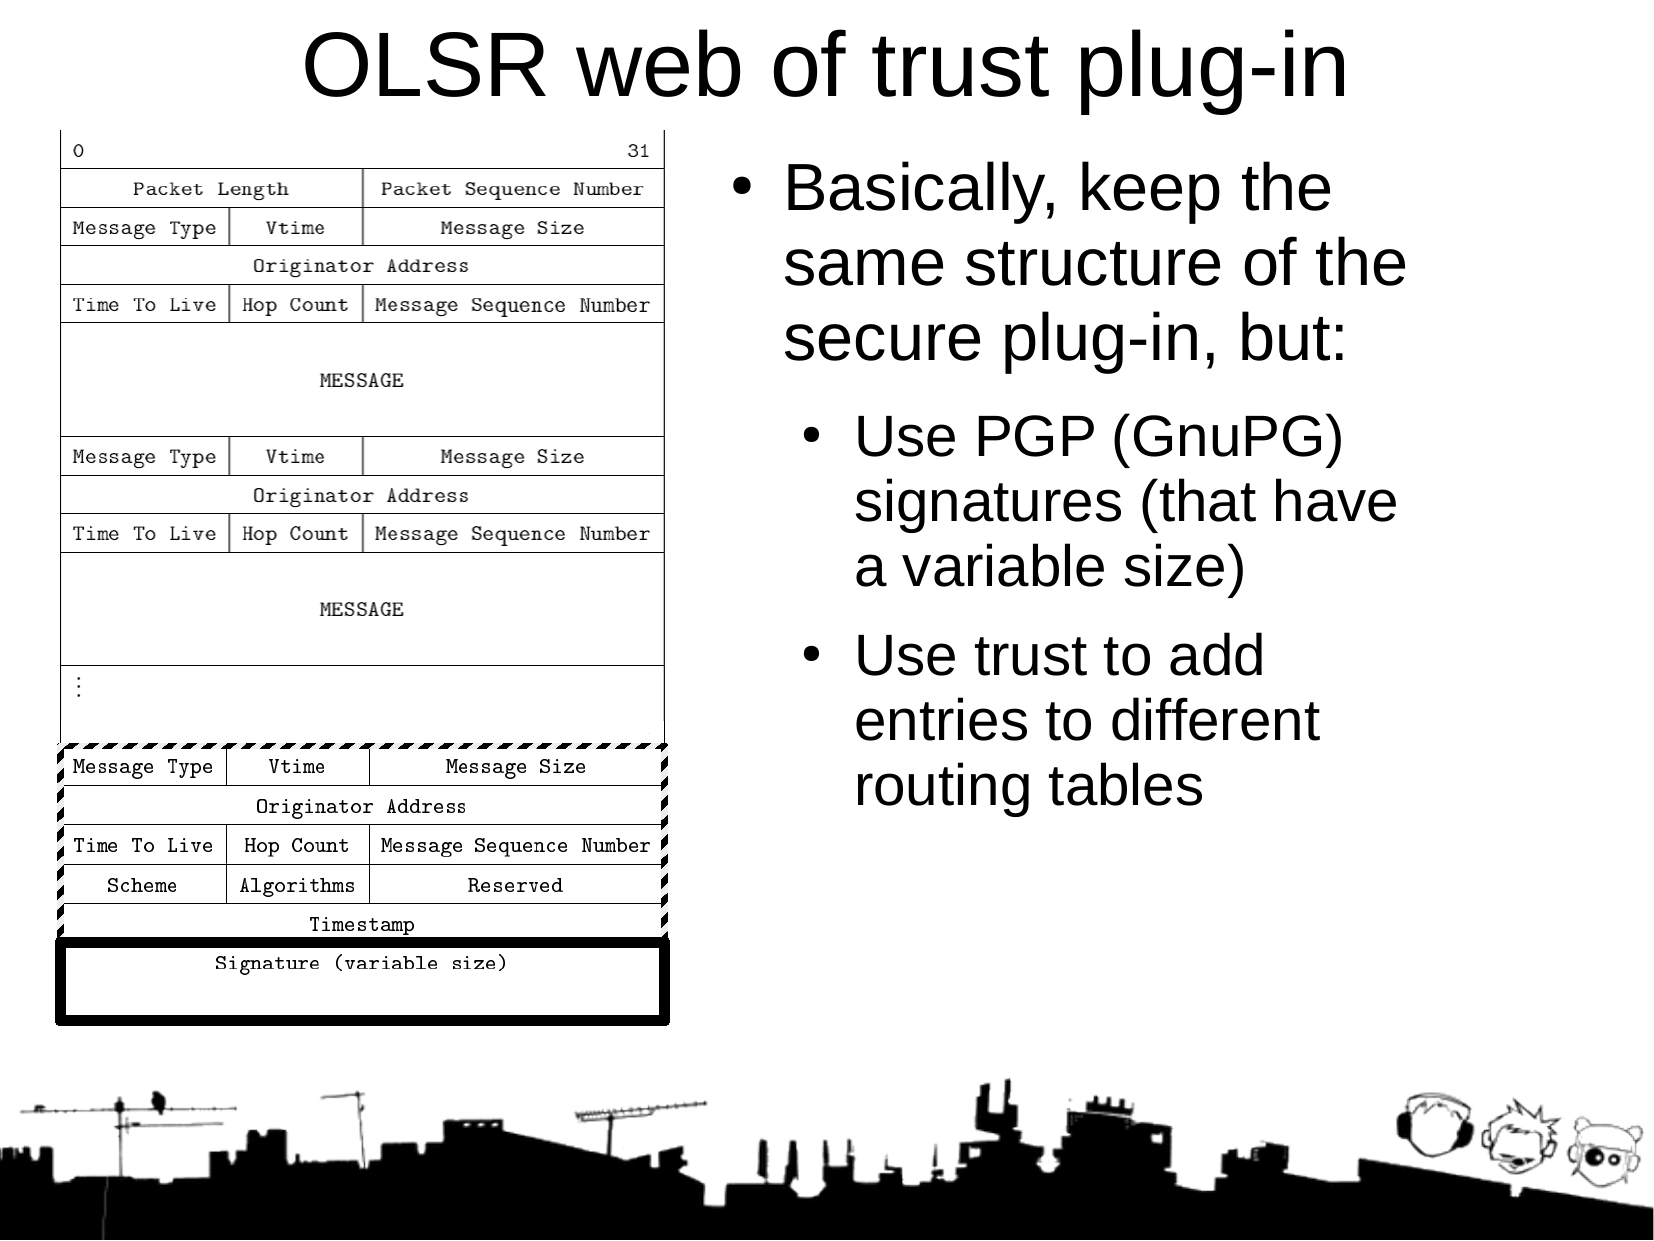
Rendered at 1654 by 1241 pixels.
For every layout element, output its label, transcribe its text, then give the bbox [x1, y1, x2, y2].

title OLSR web of trust plug-in [82, 0, 1571, 168]
list Basically, keep the same structure of the secure plug-in, but: Use PGP (GnuPG) signatures (that have a variable size) Use trust to add entries to different routing tables [712, 150, 1426, 954]
picture [0, 1077, 1654, 1240]
picture [28, 112, 682, 1043]
